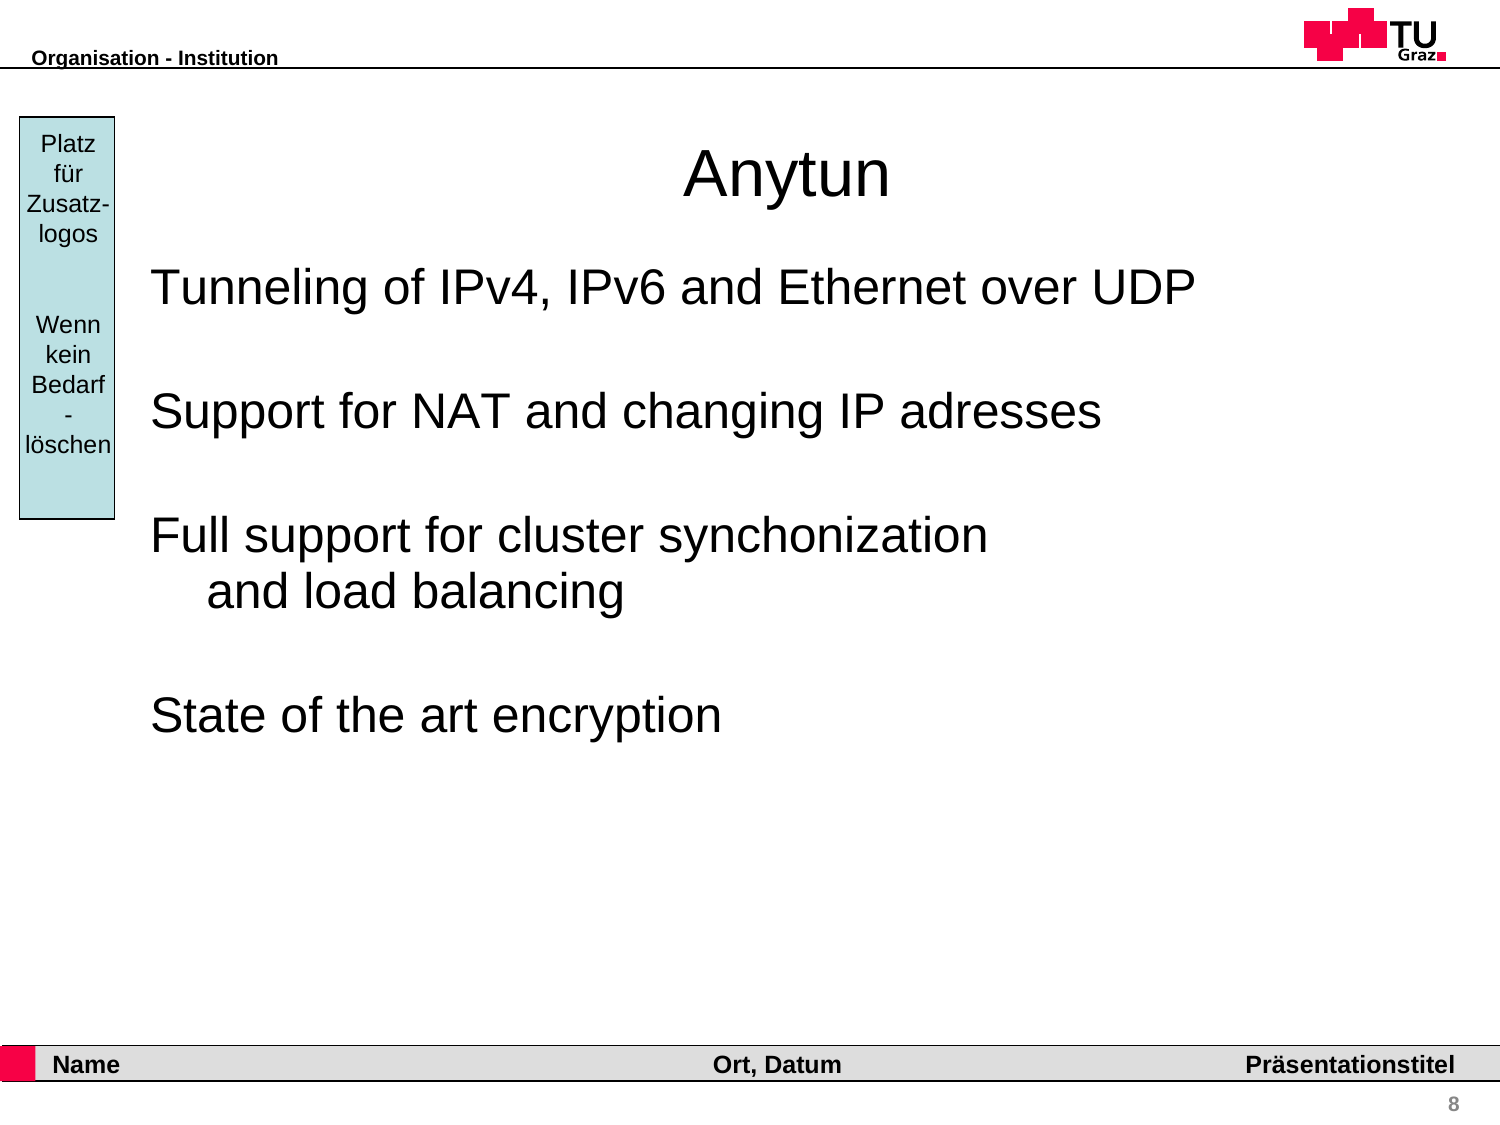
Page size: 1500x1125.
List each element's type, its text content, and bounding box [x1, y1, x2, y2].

list Tunneling of IPv4, IPv6 and Ethernet over UDP Support for NAT and changing IP adresses Full support for cluster synchonization and load balancing State of the art encryption [150, 259, 1426, 991]
title Anytun [150, 124, 1426, 222]
